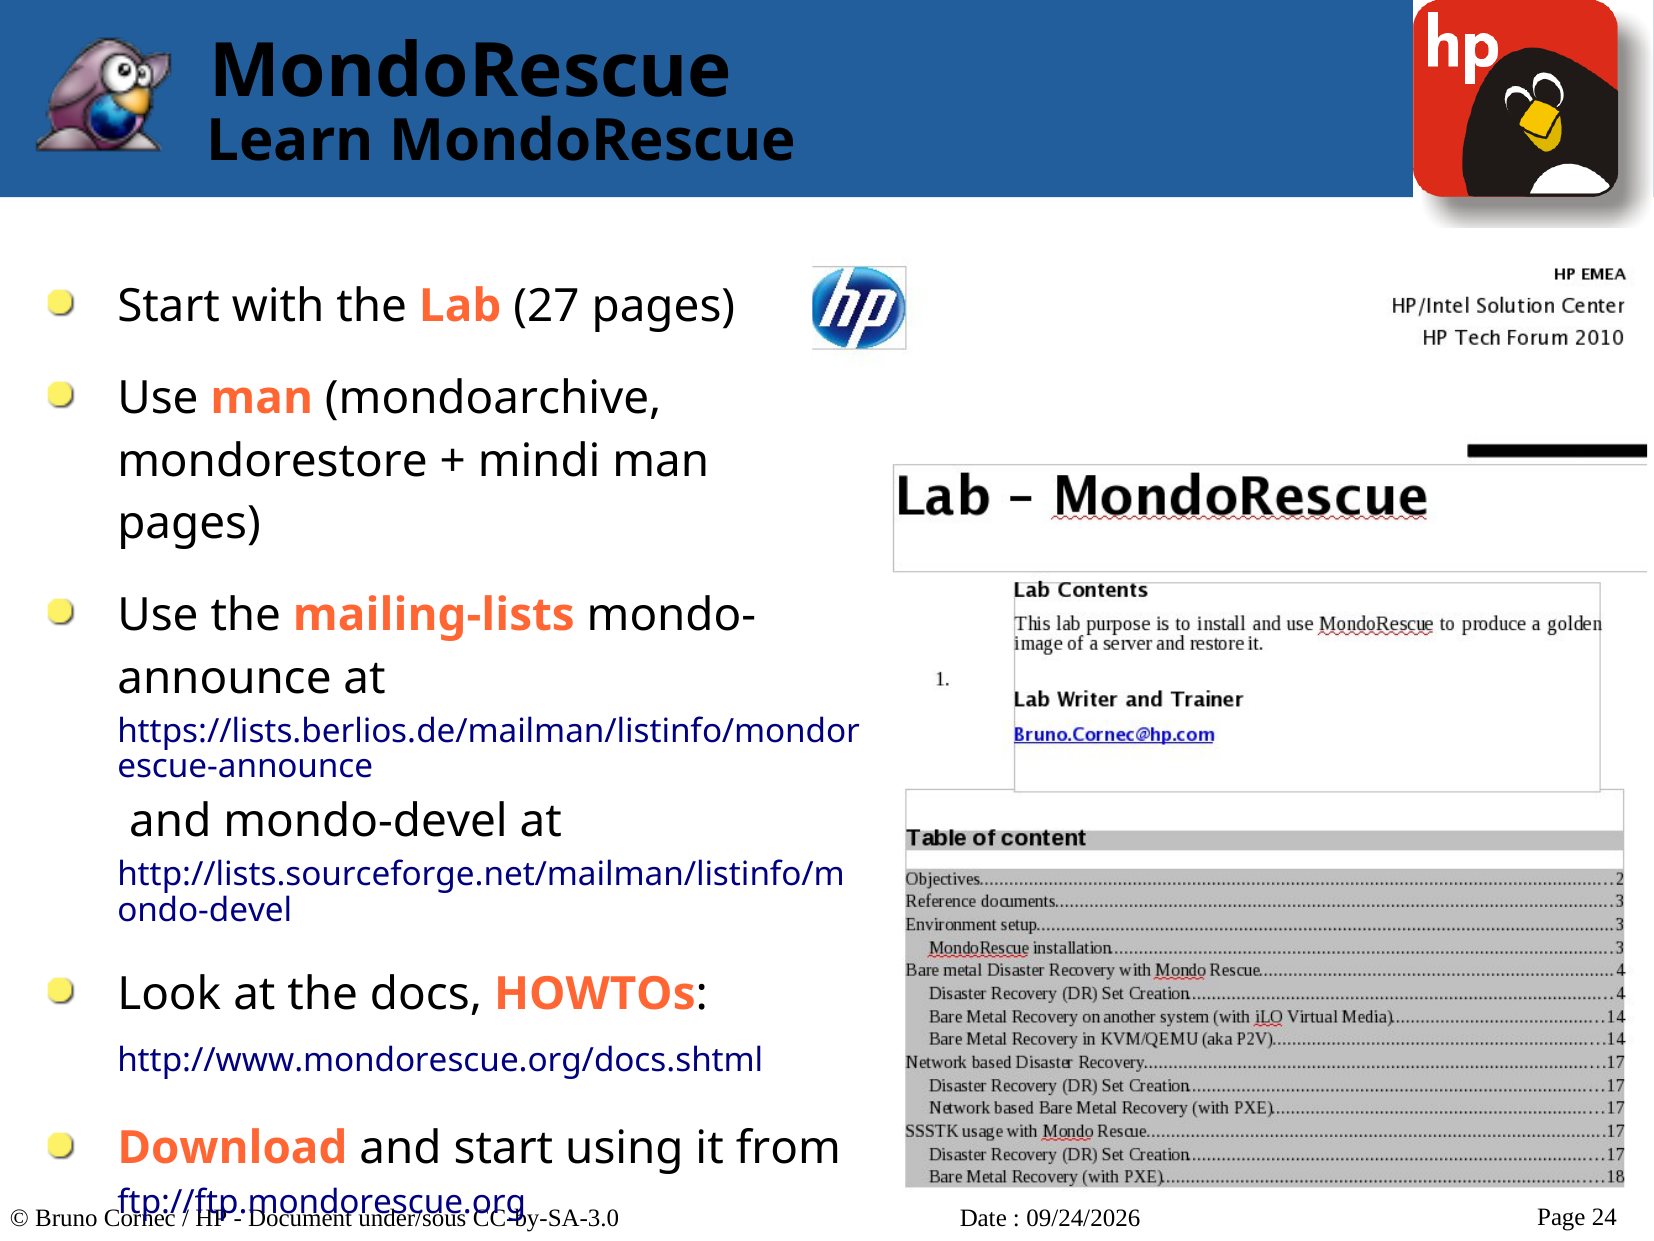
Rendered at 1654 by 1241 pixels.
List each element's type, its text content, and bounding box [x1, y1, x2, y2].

picture [0, 0, 211, 199]
list Start with the Lab (27 pages) Use man (mondoarchive, mondorestore + mindi man pages) Use the mailing-lists mondo-announce at https://lists.berlios.de/mailman/listinfo/mondorescue-announce and mondo-devel at http://lists.sourceforge.net/mailman/listinfo/mondo-devel Look at the docs, HOWTOs: http://www.mondorescue.org/docs.shtml Download and start using it from ftp://ftp.mondorescue.org [34, 272, 863, 1101]
title Learn MondoRescue [206, 59, 1121, 221]
picture [46, 1131, 77, 1162]
picture [812, 0, 1654, 1201]
